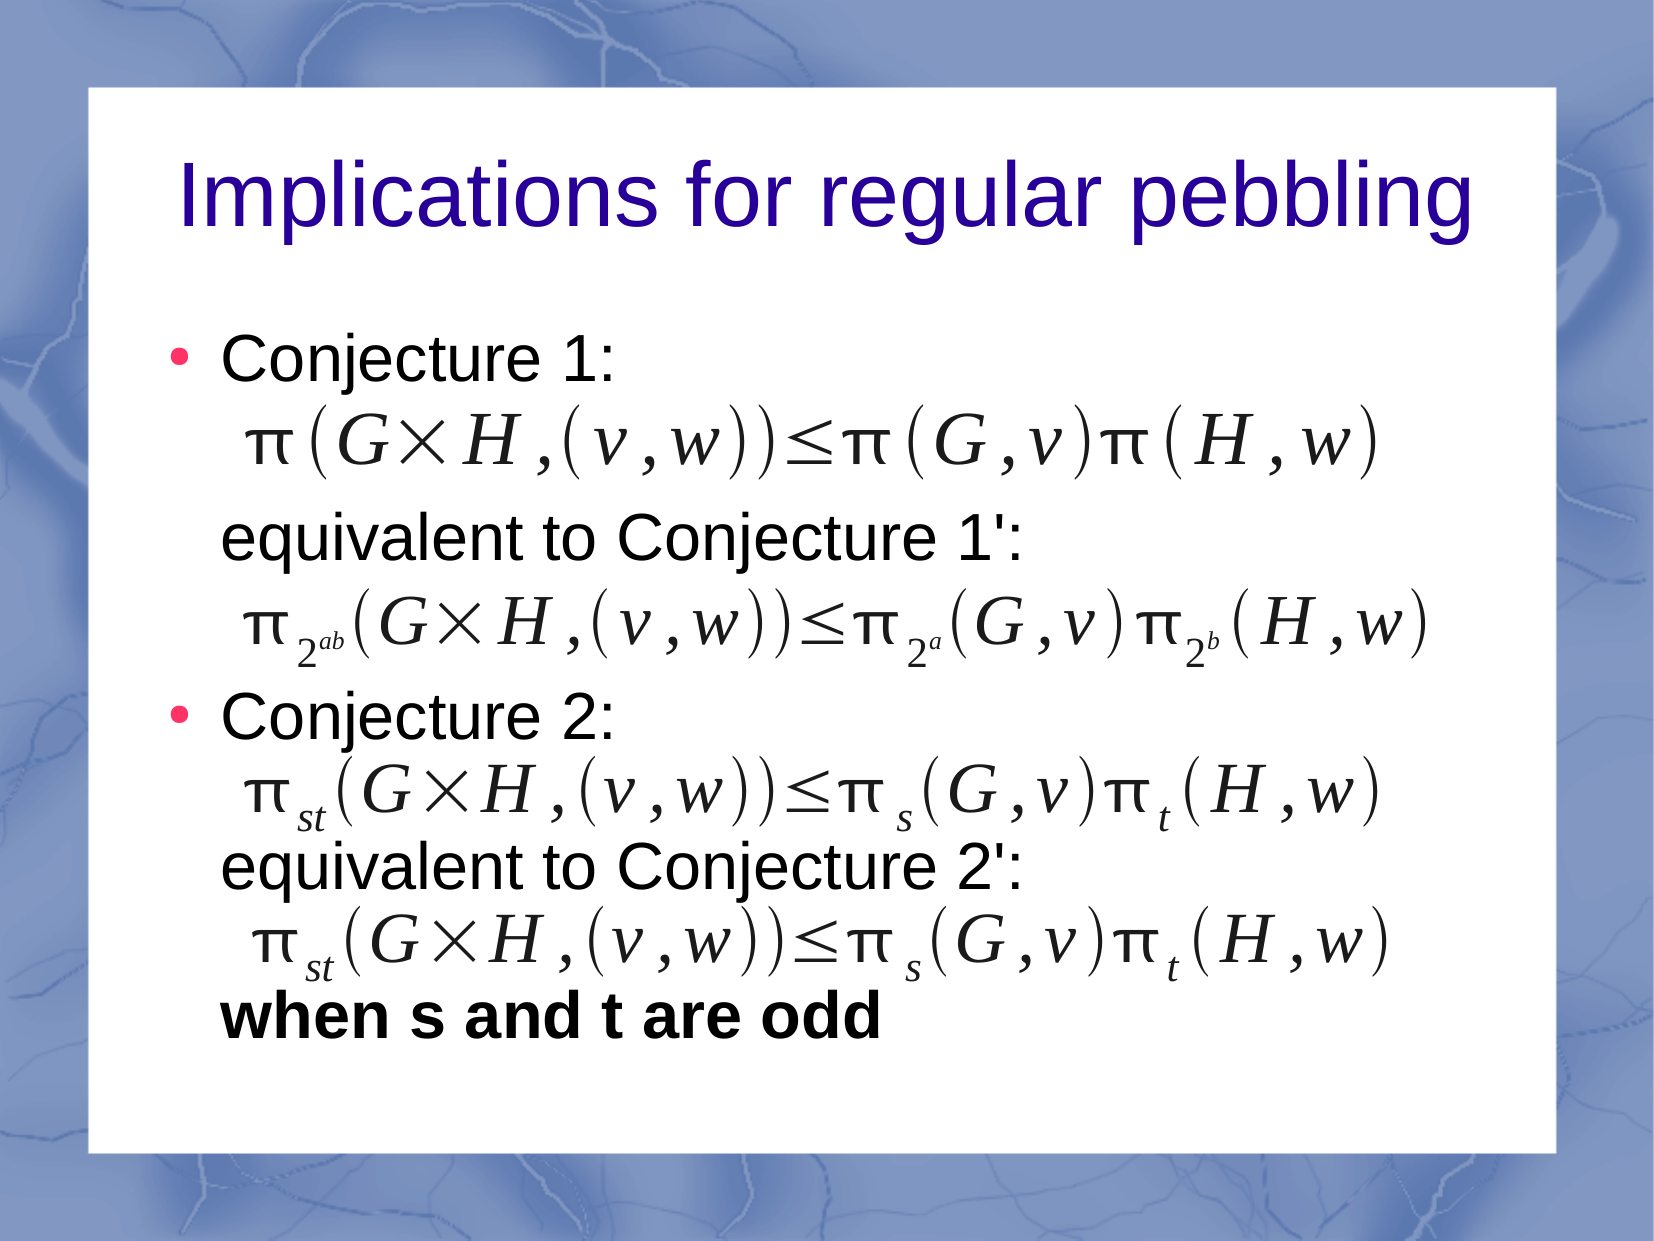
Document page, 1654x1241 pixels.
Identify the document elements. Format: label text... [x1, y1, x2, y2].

chart [225, 397, 1399, 485]
chart [225, 581, 1449, 679]
chart [232, 900, 1411, 991]
list Conjecture 1: equivalent to Conjecture 1': Conjecture 2: equivalent to Conjecture 2': when s and t are odd [150, 321, 1509, 1203]
chart [225, 750, 1402, 841]
title Implications for regular pebbling [118, 98, 1536, 291]
picture [0, 0, 1654, 1241]
